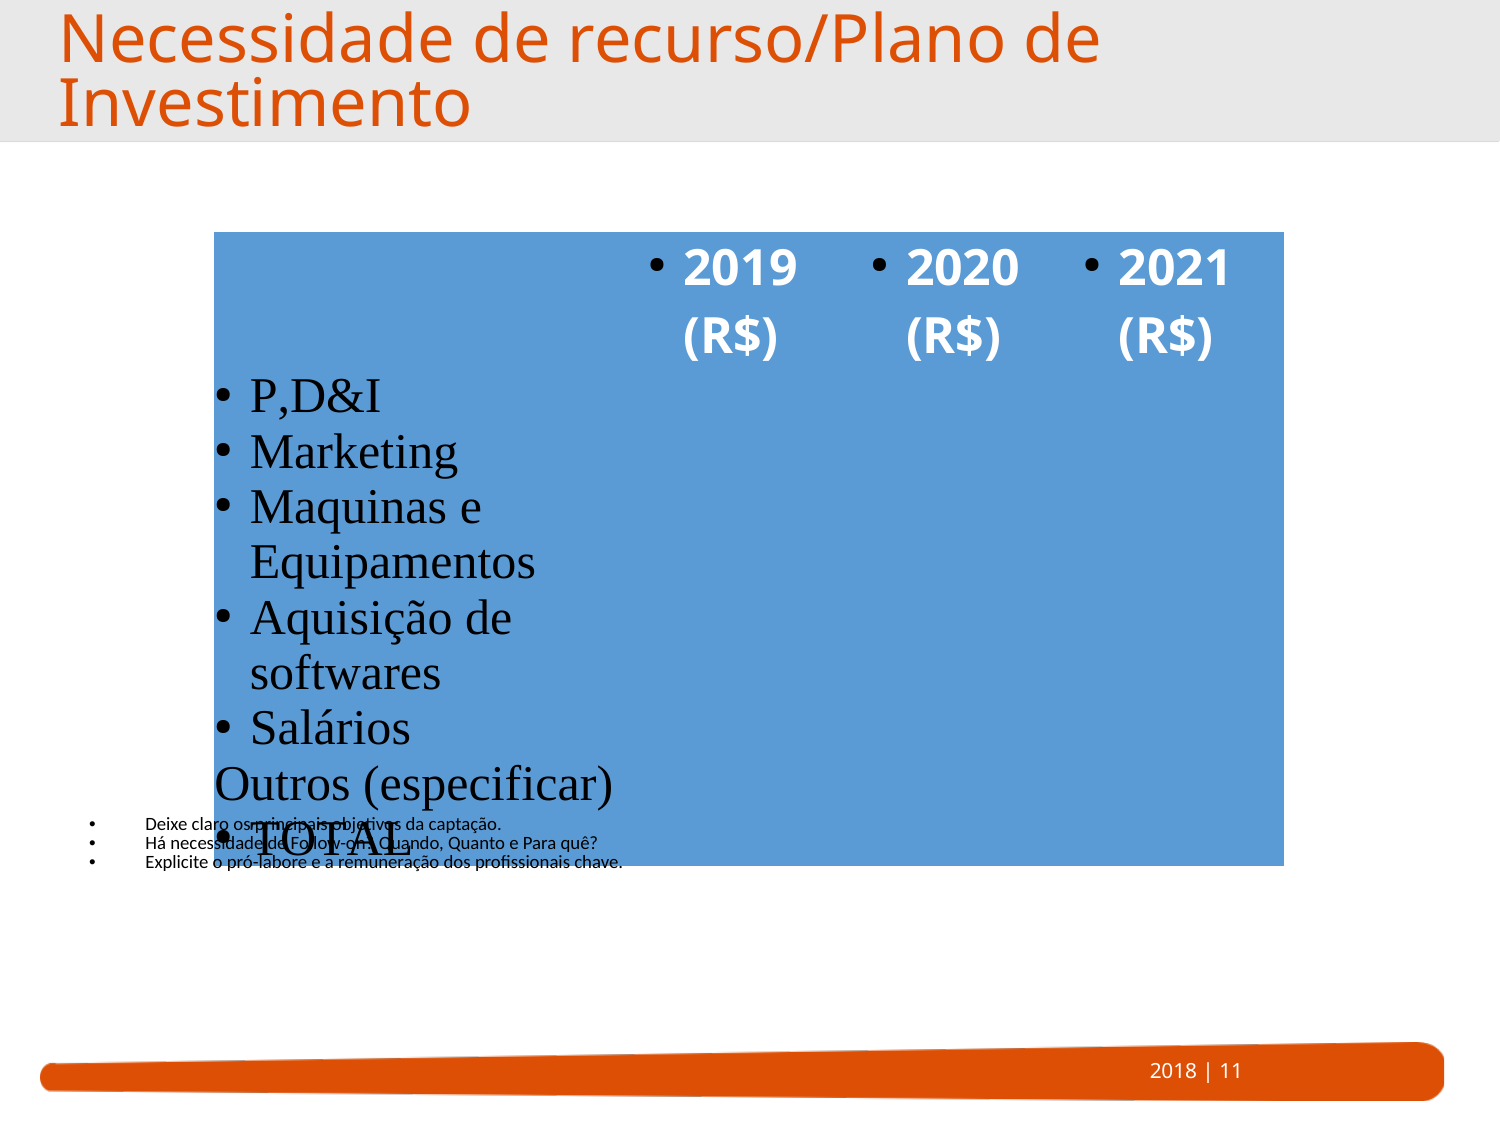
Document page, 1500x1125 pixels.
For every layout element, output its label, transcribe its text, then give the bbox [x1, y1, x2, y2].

table_cell [871, 700, 1083, 756]
table_cell [1083, 368, 1284, 424]
table_header 2019 (R$) [648, 232, 871, 368]
table_cell [1083, 700, 1284, 756]
table_header 2020 (R$) [871, 232, 1083, 368]
table_cell [871, 368, 1083, 424]
table_cell [648, 424, 871, 479]
table_cell Marketing [214, 424, 648, 479]
table_cell P,D&I [214, 368, 648, 424]
table_cell [648, 756, 871, 810]
table_cell [648, 368, 871, 424]
table_cell Outros (especificar) [214, 756, 648, 810]
table_cell [1083, 590, 1284, 700]
table_cell [648, 590, 871, 700]
table_cell [1083, 479, 1284, 590]
table_cell [648, 700, 871, 756]
table_cell [871, 756, 1083, 810]
table_header 2021 (R$) [1083, 232, 1284, 368]
table_cell Salários [214, 700, 648, 756]
table_cell Maquinas e Equipamentos [214, 479, 648, 590]
text_box Necessidade de recurso/Plano de Investimento [58, 2, 1440, 148]
table_cell [1083, 424, 1284, 479]
table_cell [871, 590, 1083, 700]
text_box Deixe claro os principais objetivos da captação. Há necessidade de Follow-on? Quando, Quanto e Para quê? Explicite o pró-labore e a remuneração dos profissionais chave. [74, 810, 1425, 1024]
table_cell [871, 424, 1083, 479]
table_cell [1083, 756, 1284, 810]
table_cell Aquisição de softwares [214, 590, 648, 700]
table_cell [648, 479, 871, 590]
table_header [214, 232, 648, 368]
table_cell [871, 479, 1083, 590]
